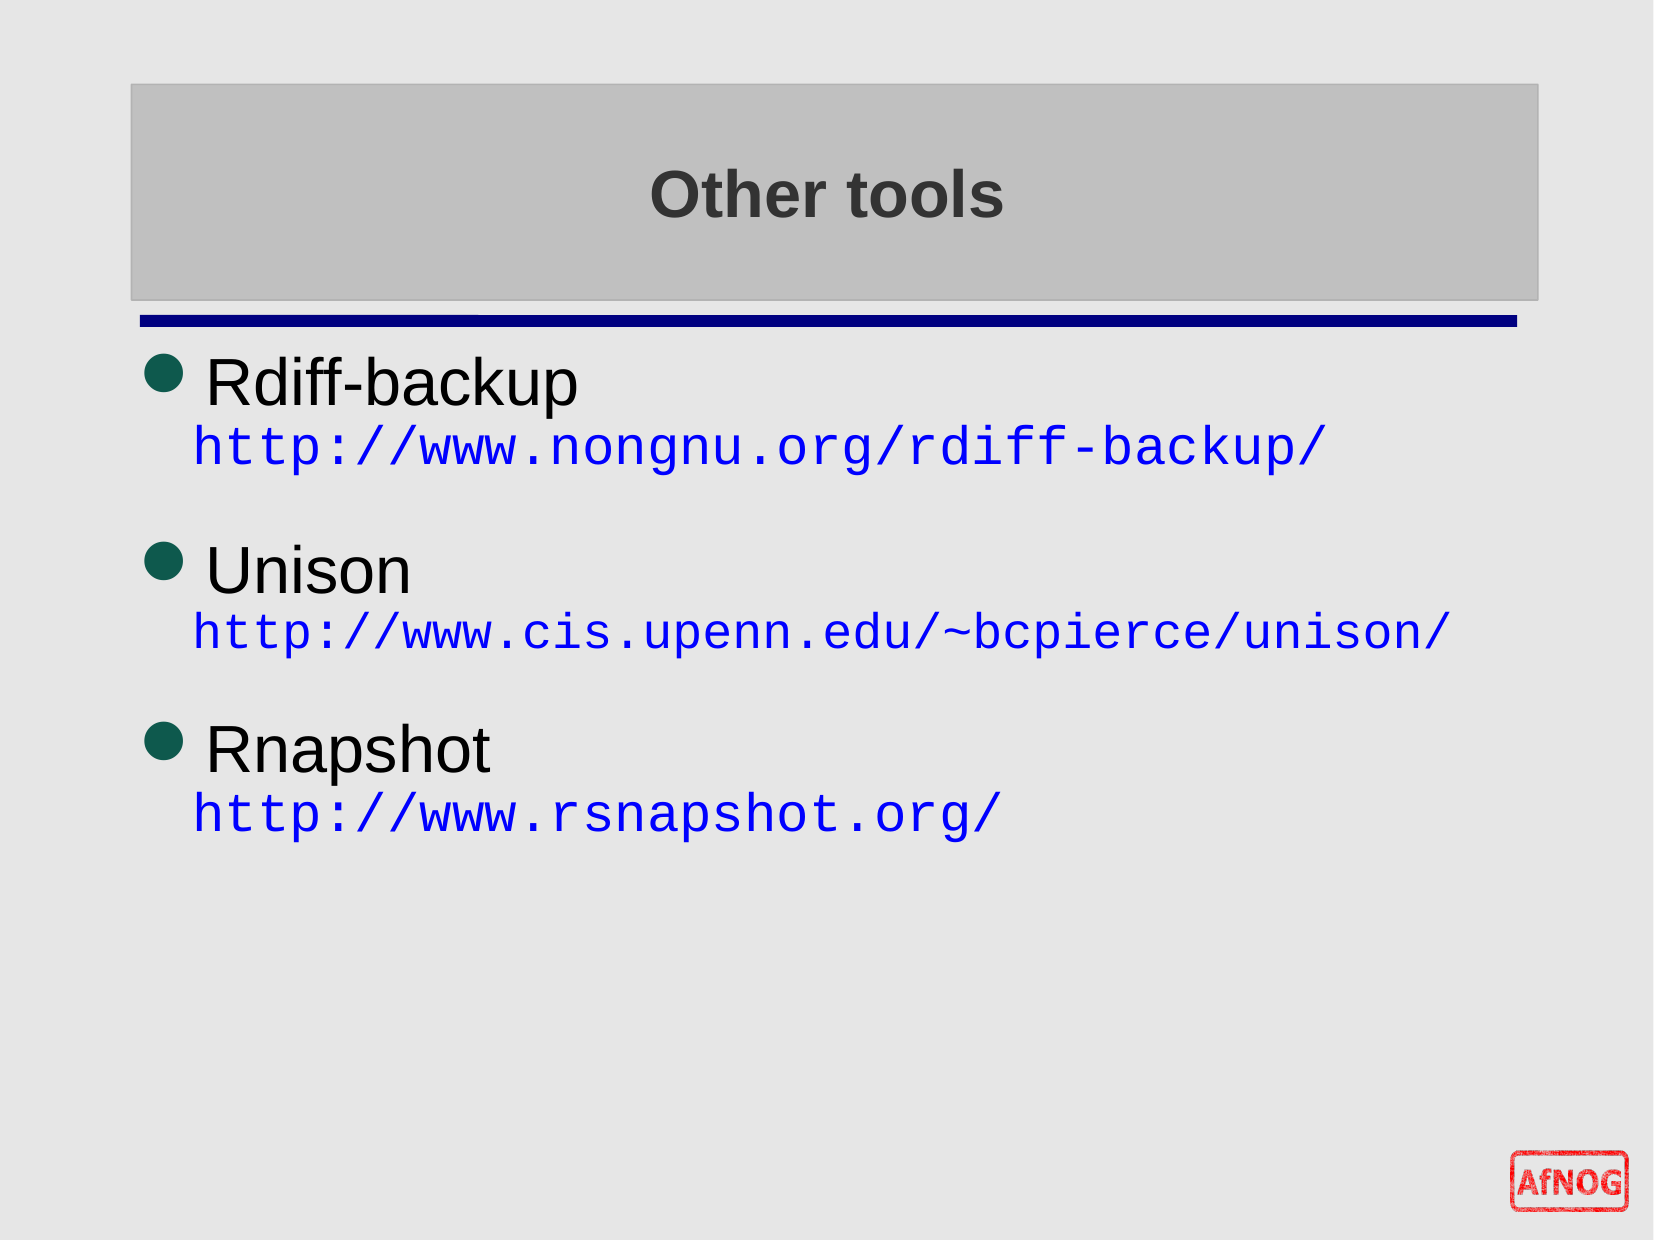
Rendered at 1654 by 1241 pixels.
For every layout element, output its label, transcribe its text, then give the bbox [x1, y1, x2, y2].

picture [1510, 1150, 1629, 1212]
text_box Other tools [121, 91, 1534, 299]
text_box Rdiff-backup http://www.nongnu.org/rdiff-backup/ Unison http://www.cis.upenn.edu/~bcpierce/unison/ Rnapshot http://www.rsnapshot.org/ [121, 344, 1534, 1127]
